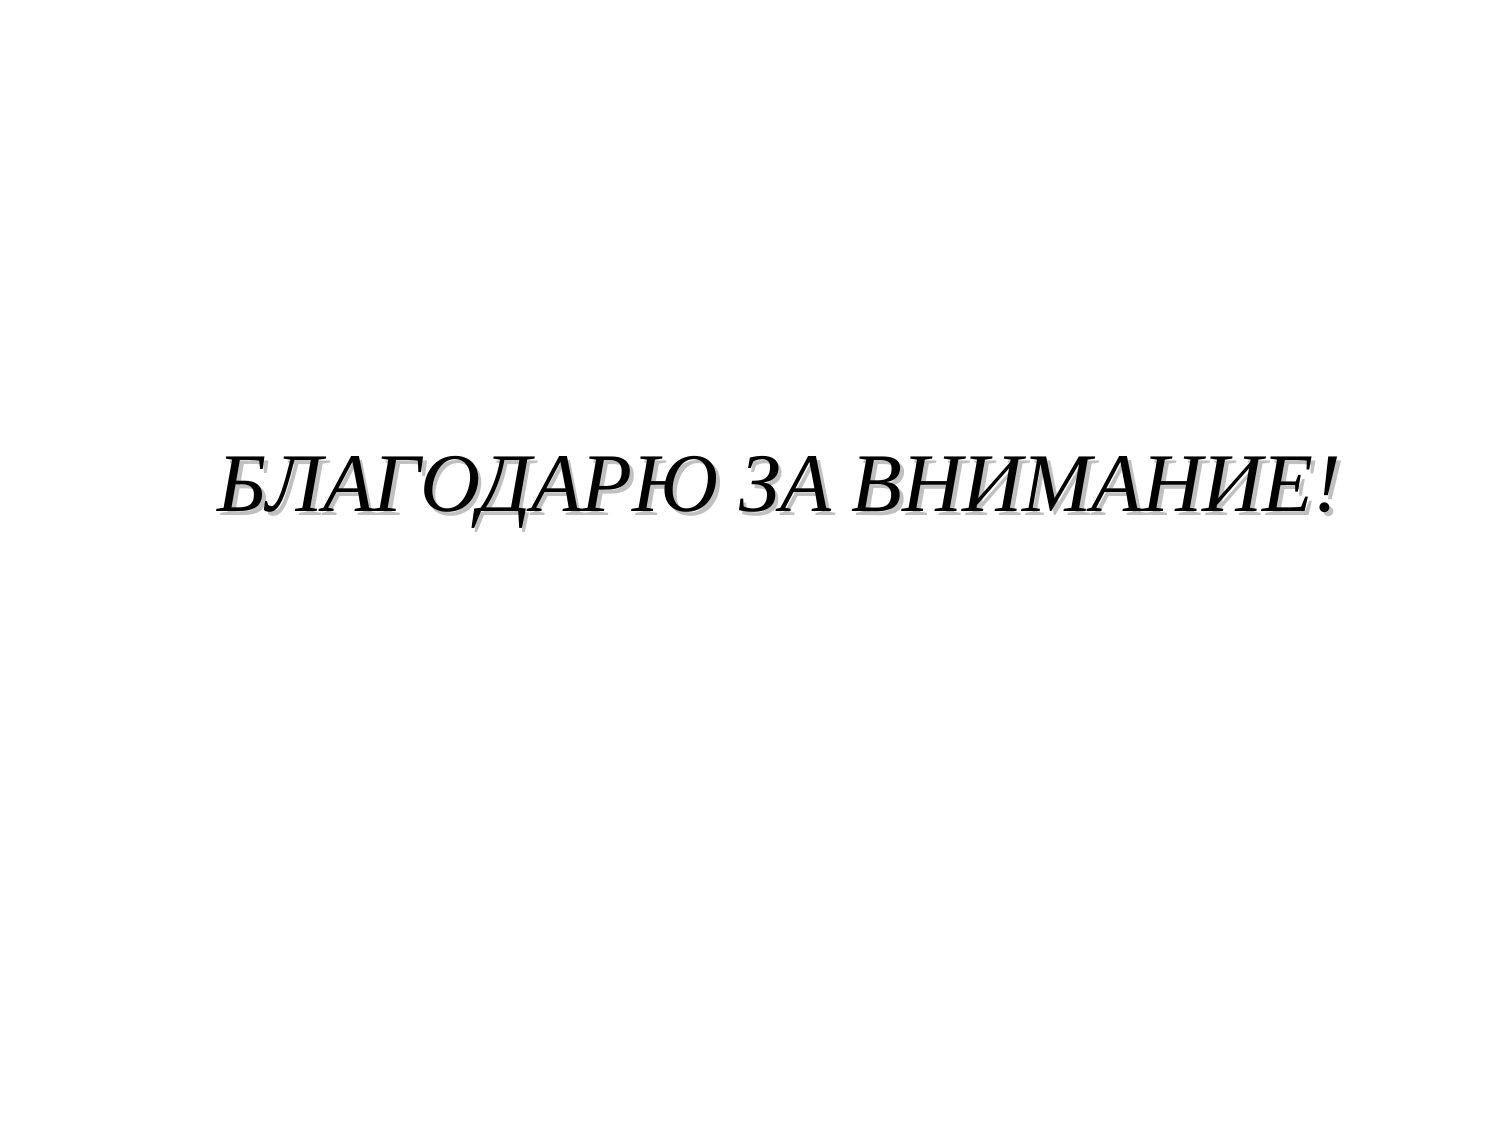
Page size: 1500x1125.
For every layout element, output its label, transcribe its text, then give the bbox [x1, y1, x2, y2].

text_box БЛАГОДАРЮ ЗА ВНИМАНИЕ! [112, 420, 1447, 537]
